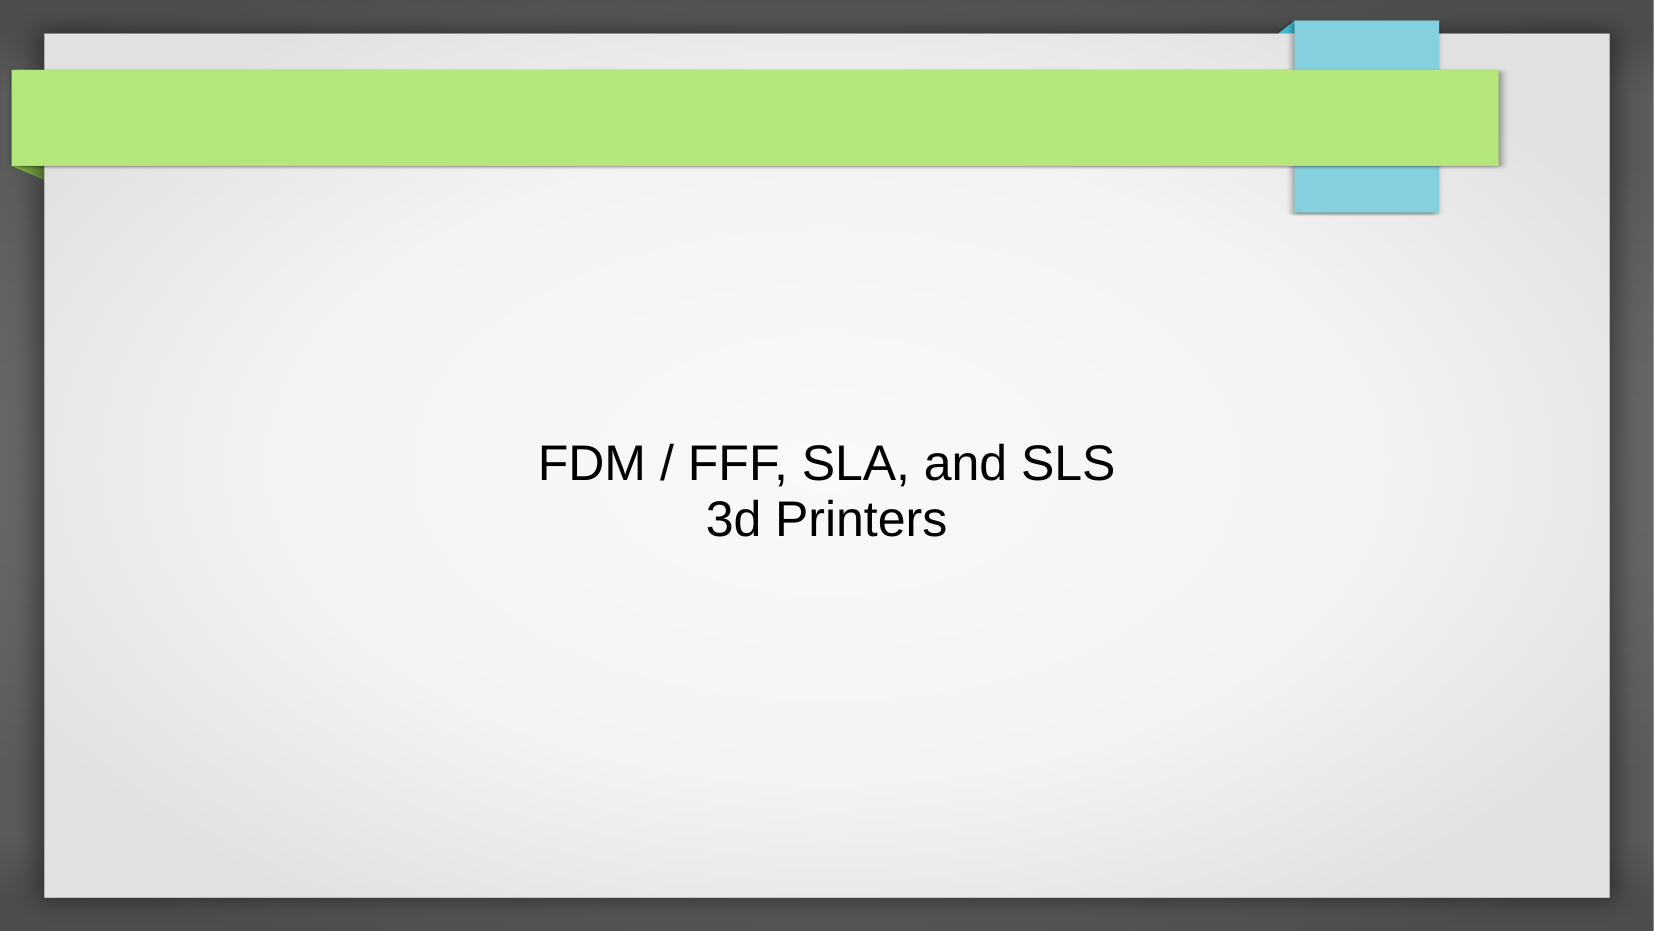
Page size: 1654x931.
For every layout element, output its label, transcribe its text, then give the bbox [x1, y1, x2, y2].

subtitle FDM / FFF, SLA, and SLS 3d Printers [82, 221, 1571, 761]
picture [0, 0, 1654, 931]
